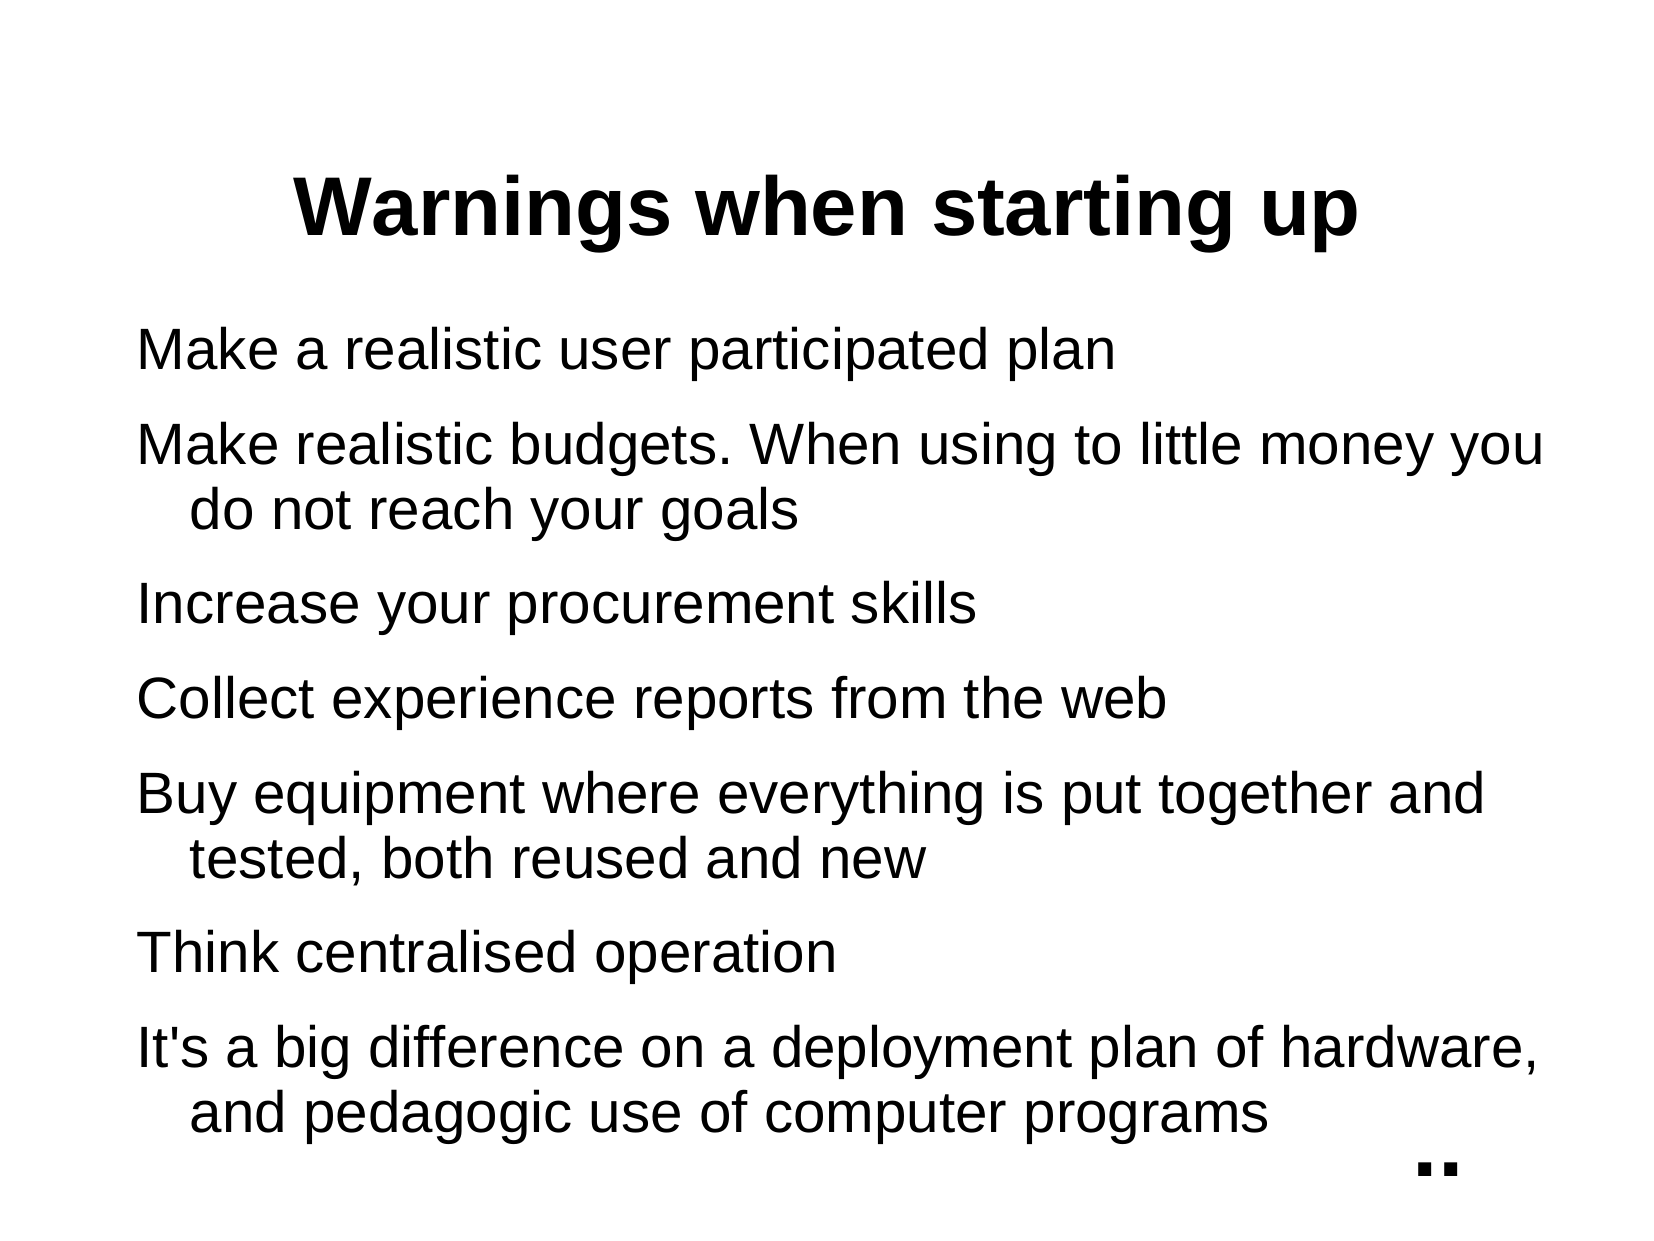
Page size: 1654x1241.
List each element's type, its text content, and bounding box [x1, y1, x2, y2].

list Make a realistic user participated plan Make realistic budgets. When using to little money you do not reach your goals Increase your procurement skills Collect experience reports from the web Buy equipment where everything is put together and tested, both reused and new Think centralised operation It's a big difference on a deployment plan of hardware, and pedagogic use of computer programs [119, 317, 1601, 1220]
title Warnings when starting up [121, 102, 1534, 311]
text_box .. [1412, 1093, 1571, 1233]
